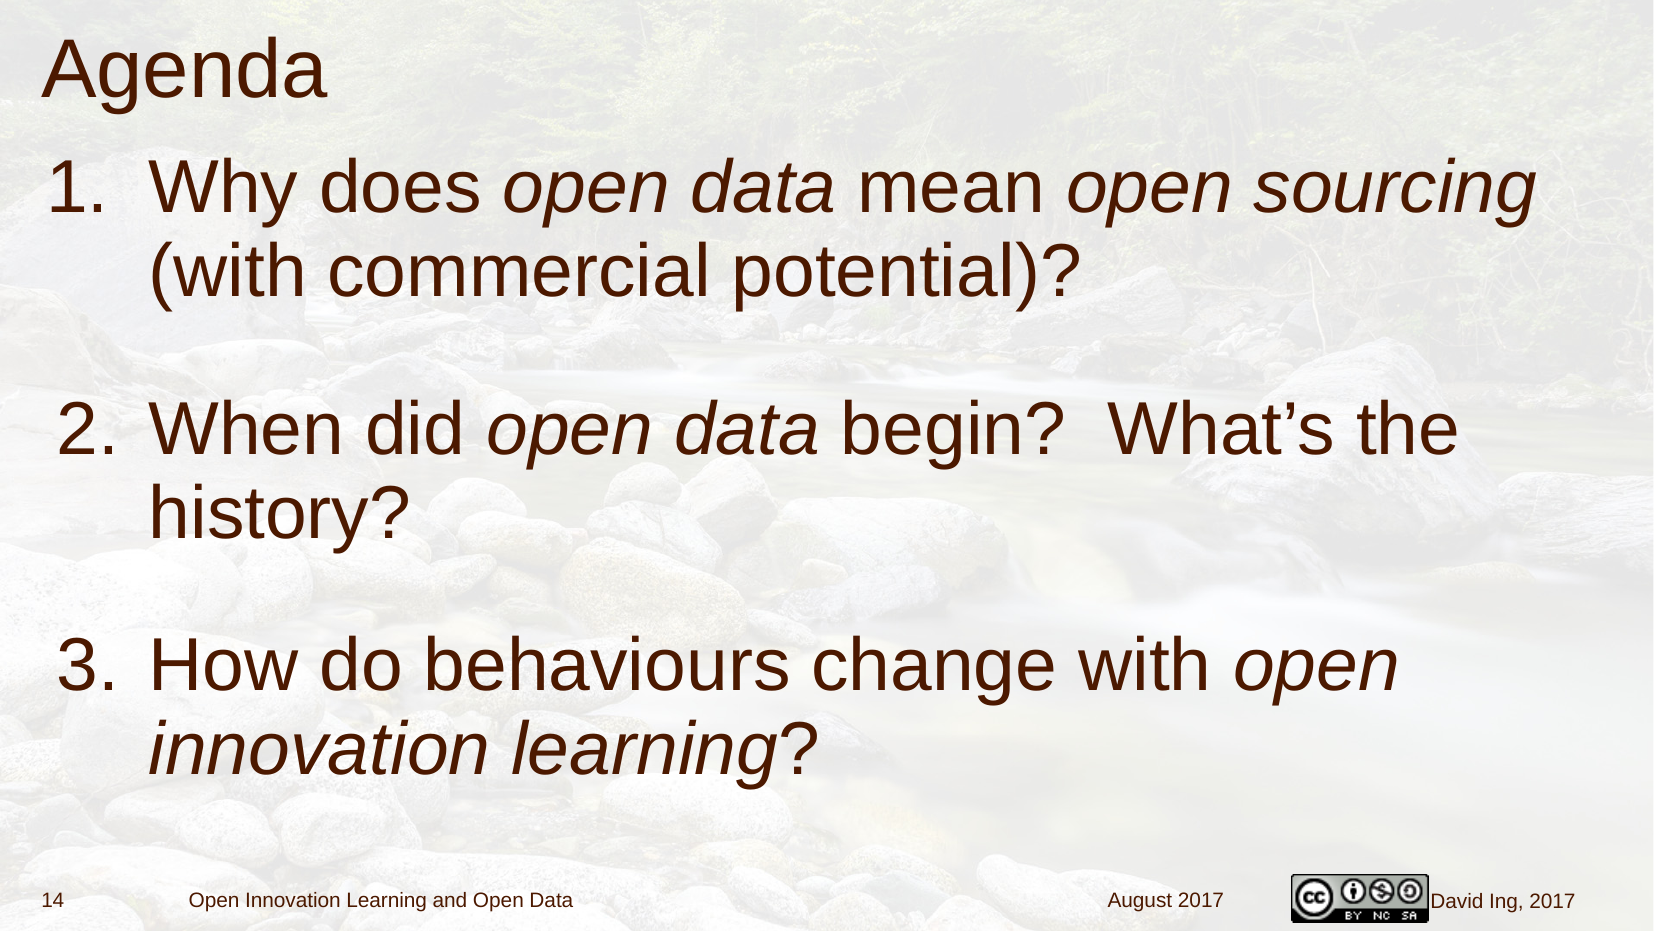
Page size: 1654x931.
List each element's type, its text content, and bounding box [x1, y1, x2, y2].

table_cell [134, 798, 237, 898]
table_cell [237, 798, 349, 898]
table_cell When did open data begin? What’s the history? [134, 379, 1618, 615]
table_cell [31, 798, 134, 898]
table_cell [580, 798, 1618, 898]
table_header Why does open data mean open sourcing (with commercial potential)? [134, 137, 1618, 379]
picture [0, 0, 1654, 931]
table_cell 3. [31, 615, 134, 798]
table_cell [462, 798, 580, 898]
table_cell [349, 798, 462, 898]
table_cell How do behaviours change with open innovation learning? [134, 615, 1618, 798]
table_header 1. [31, 137, 134, 379]
title Agenda [41, 30, 1613, 126]
table_cell 2. [31, 379, 134, 615]
